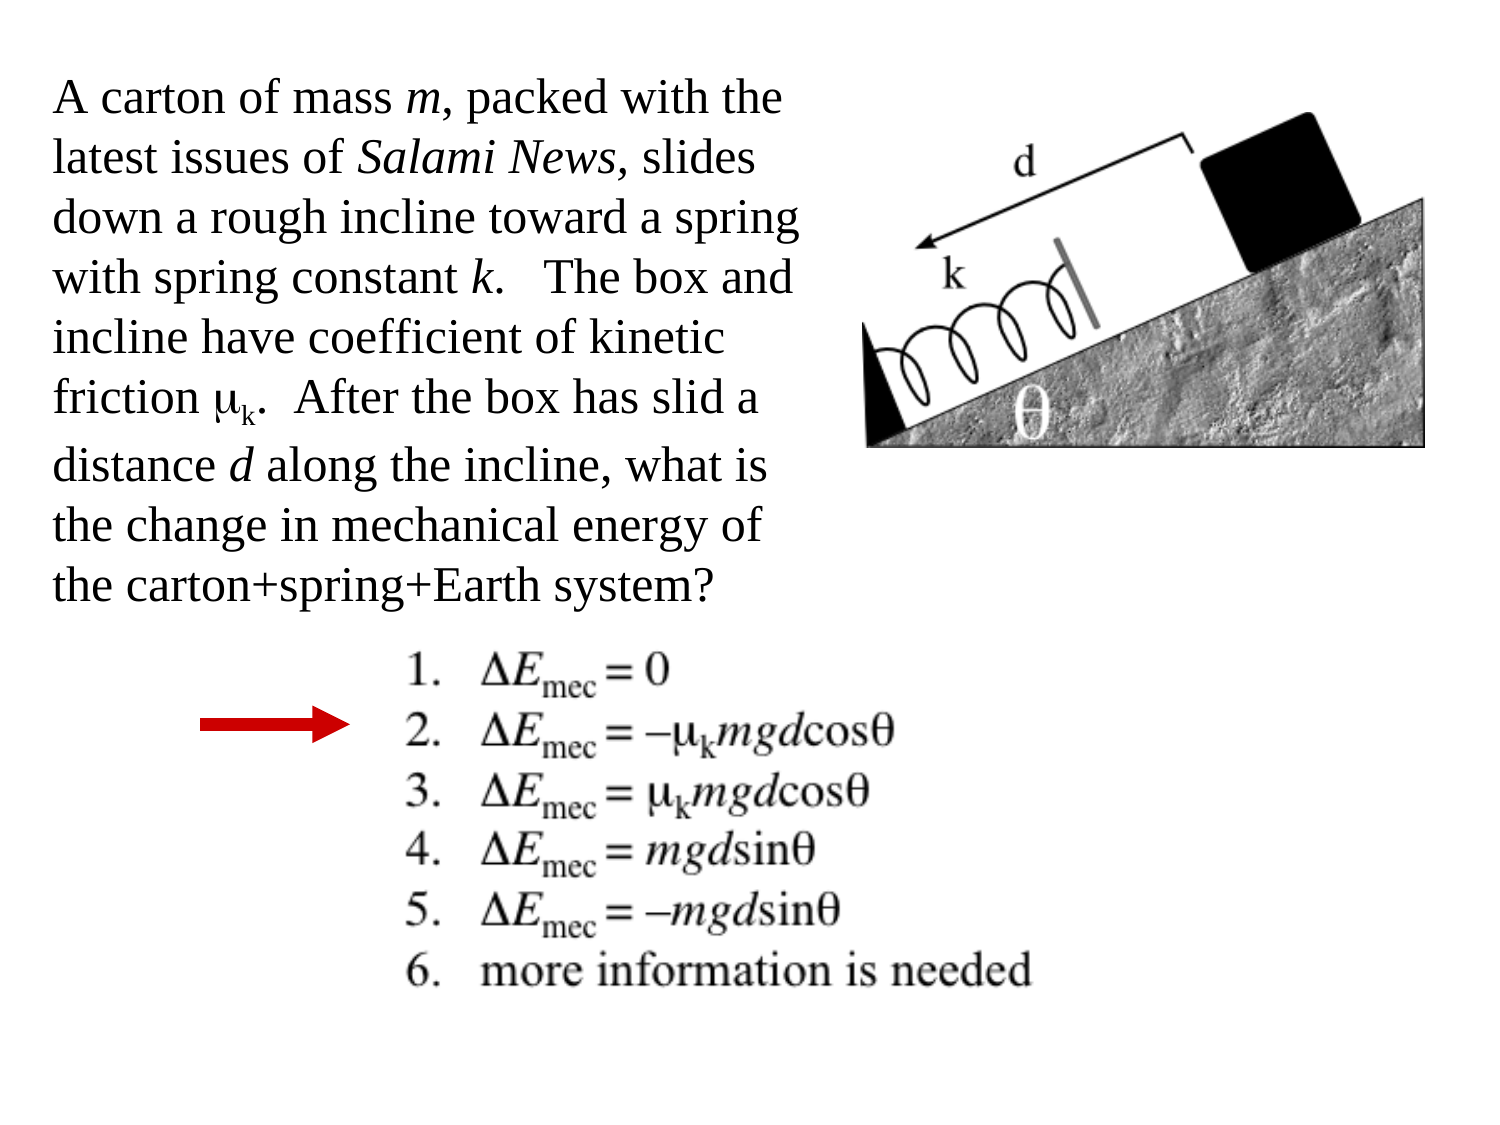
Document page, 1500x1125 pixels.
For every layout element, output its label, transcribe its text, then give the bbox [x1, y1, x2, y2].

picture [862, 112, 1425, 448]
text_box A carton of mass m, packed with the latest issues of Salami News, slides down a rough incline toward a spring with spring constant k. The box and incline have coefficient of kinetic friction μk. After the box has slid a distance d along the incline, what is the change in mechanical energy of the carton+spring+Earth system? [37, 55, 850, 620]
picture [390, 625, 1109, 1005]
